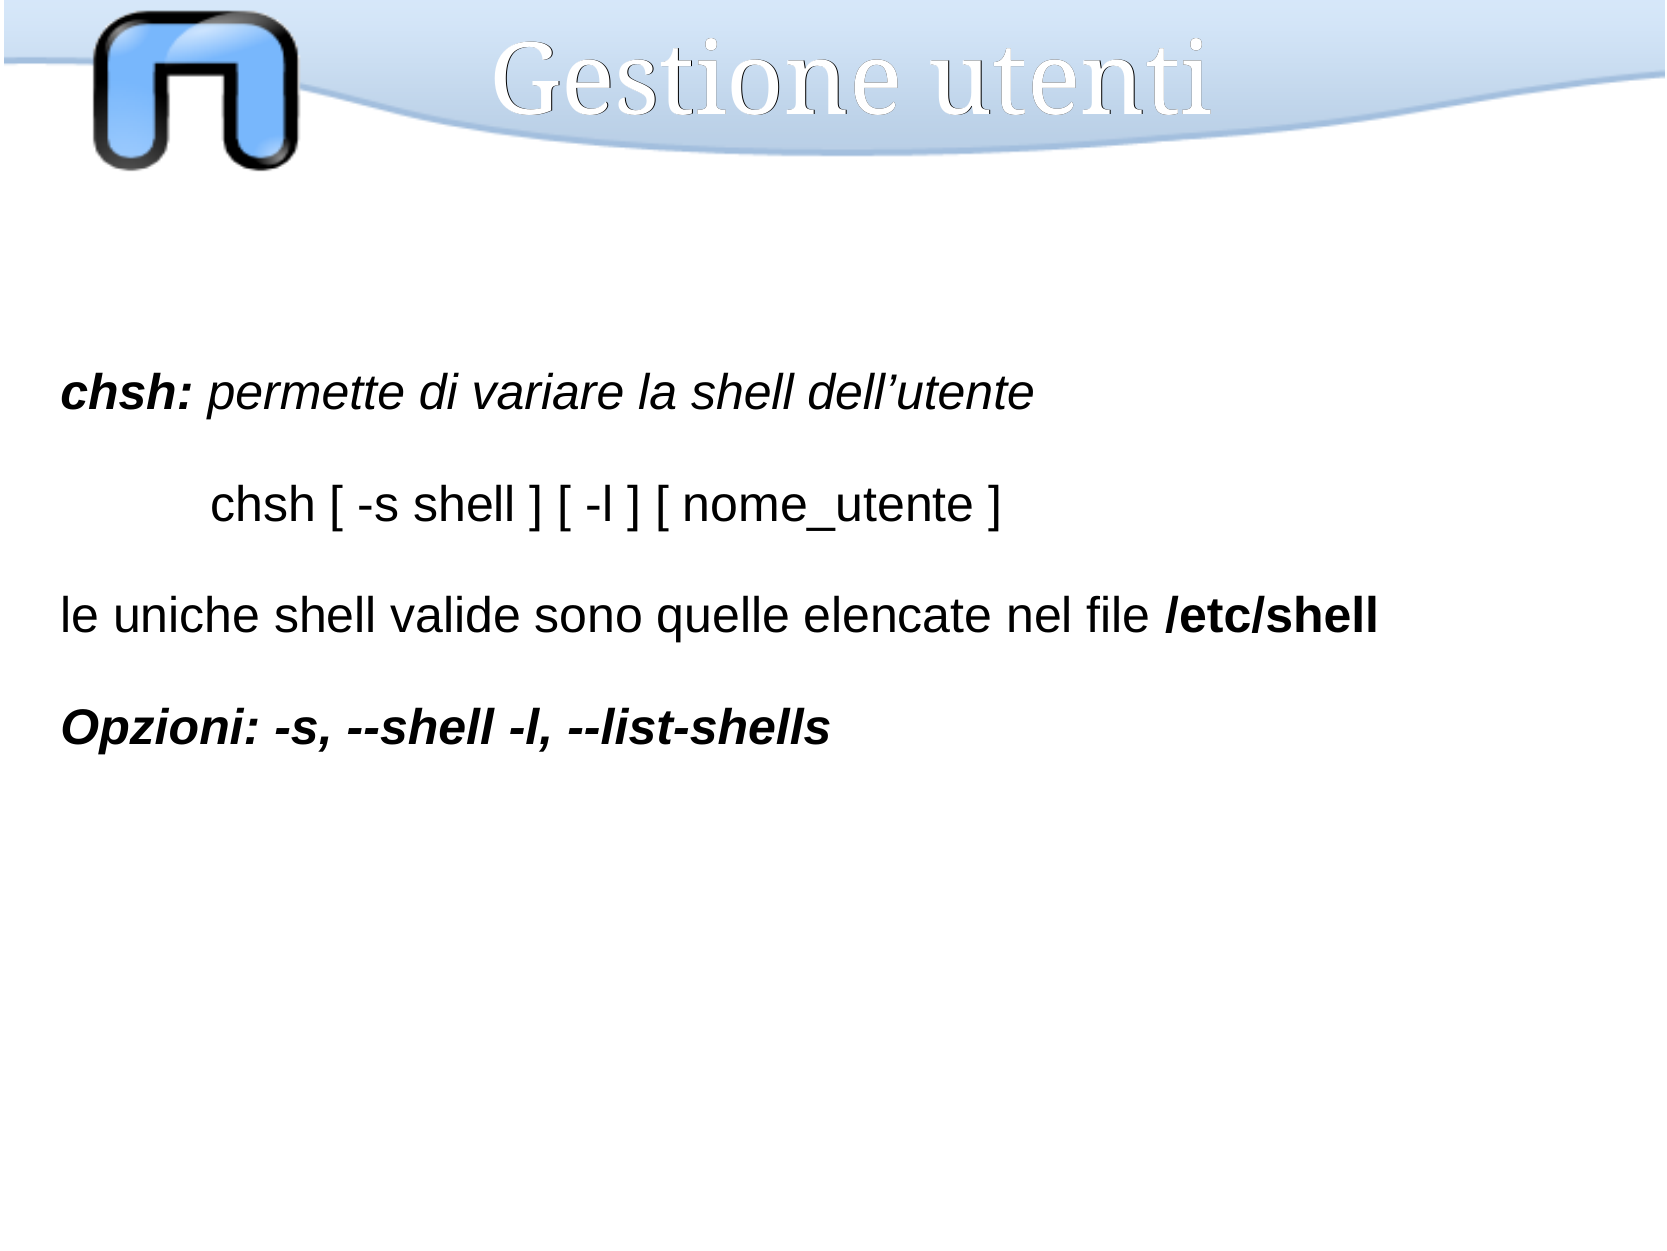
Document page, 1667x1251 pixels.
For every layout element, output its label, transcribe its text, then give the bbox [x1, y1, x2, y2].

picture [0, 0, 1667, 1251]
text_box Gestione utenti [475, 0, 1667, 271]
list chsh: permette di variare la shell dell’utente chsh [ -s shell ] [ -l ] [ nome_utente ] le uniche shell valide sono quelle elencate nel file /etc/shell Opzioni: -s, --shell -l, --list-shells [54, 357, 1623, 1200]
